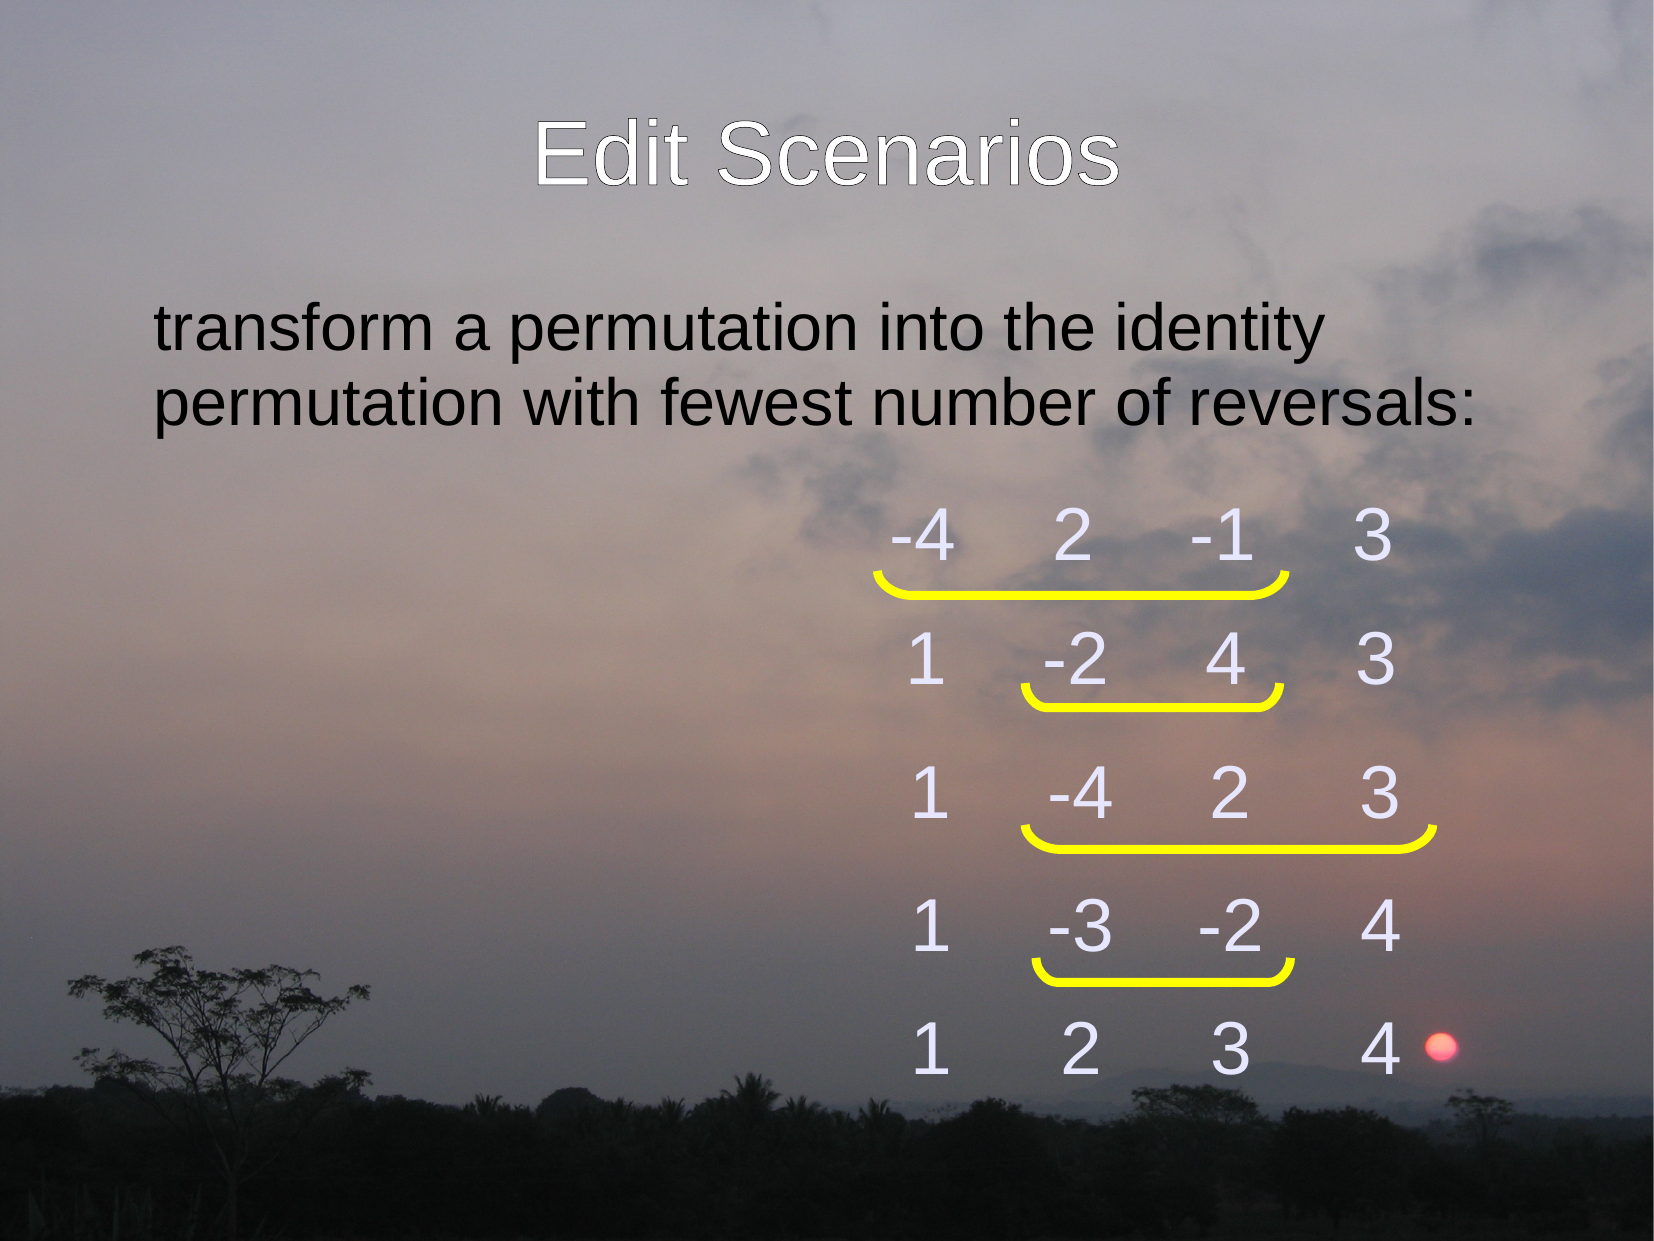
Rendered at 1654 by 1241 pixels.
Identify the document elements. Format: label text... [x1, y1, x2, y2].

table_header -1 [1148, 485, 1298, 585]
table_header 1 [855, 743, 1006, 842]
table_header -2 [1156, 875, 1306, 975]
table_header 3 [1301, 609, 1451, 708]
table_header 3 [1156, 999, 1306, 1099]
table_header 3 [1306, 743, 1456, 842]
table_header -4 [848, 485, 998, 585]
table_header 4 [1151, 609, 1301, 708]
table_header -3 [1006, 875, 1156, 975]
table_header -4 [1006, 743, 1156, 842]
table_header -2 [1001, 609, 1151, 708]
table_header 3 [1298, 485, 1448, 585]
picture [0, 0, 1654, 1241]
list transform a permutation into the identity permutation with fewest number of reversals: [82, 290, 1571, 1109]
table_header 4 [1306, 999, 1456, 1099]
table_header 2 [1006, 999, 1156, 1099]
table_header 1 [851, 609, 1001, 708]
table_header 1 [856, 999, 1006, 1099]
table_header 2 [998, 485, 1148, 585]
table_header 4 [1306, 875, 1456, 975]
table_header 2 [1156, 743, 1306, 842]
title Edit Scenarios [82, 49, 1571, 257]
table_header 1 [856, 875, 1006, 975]
